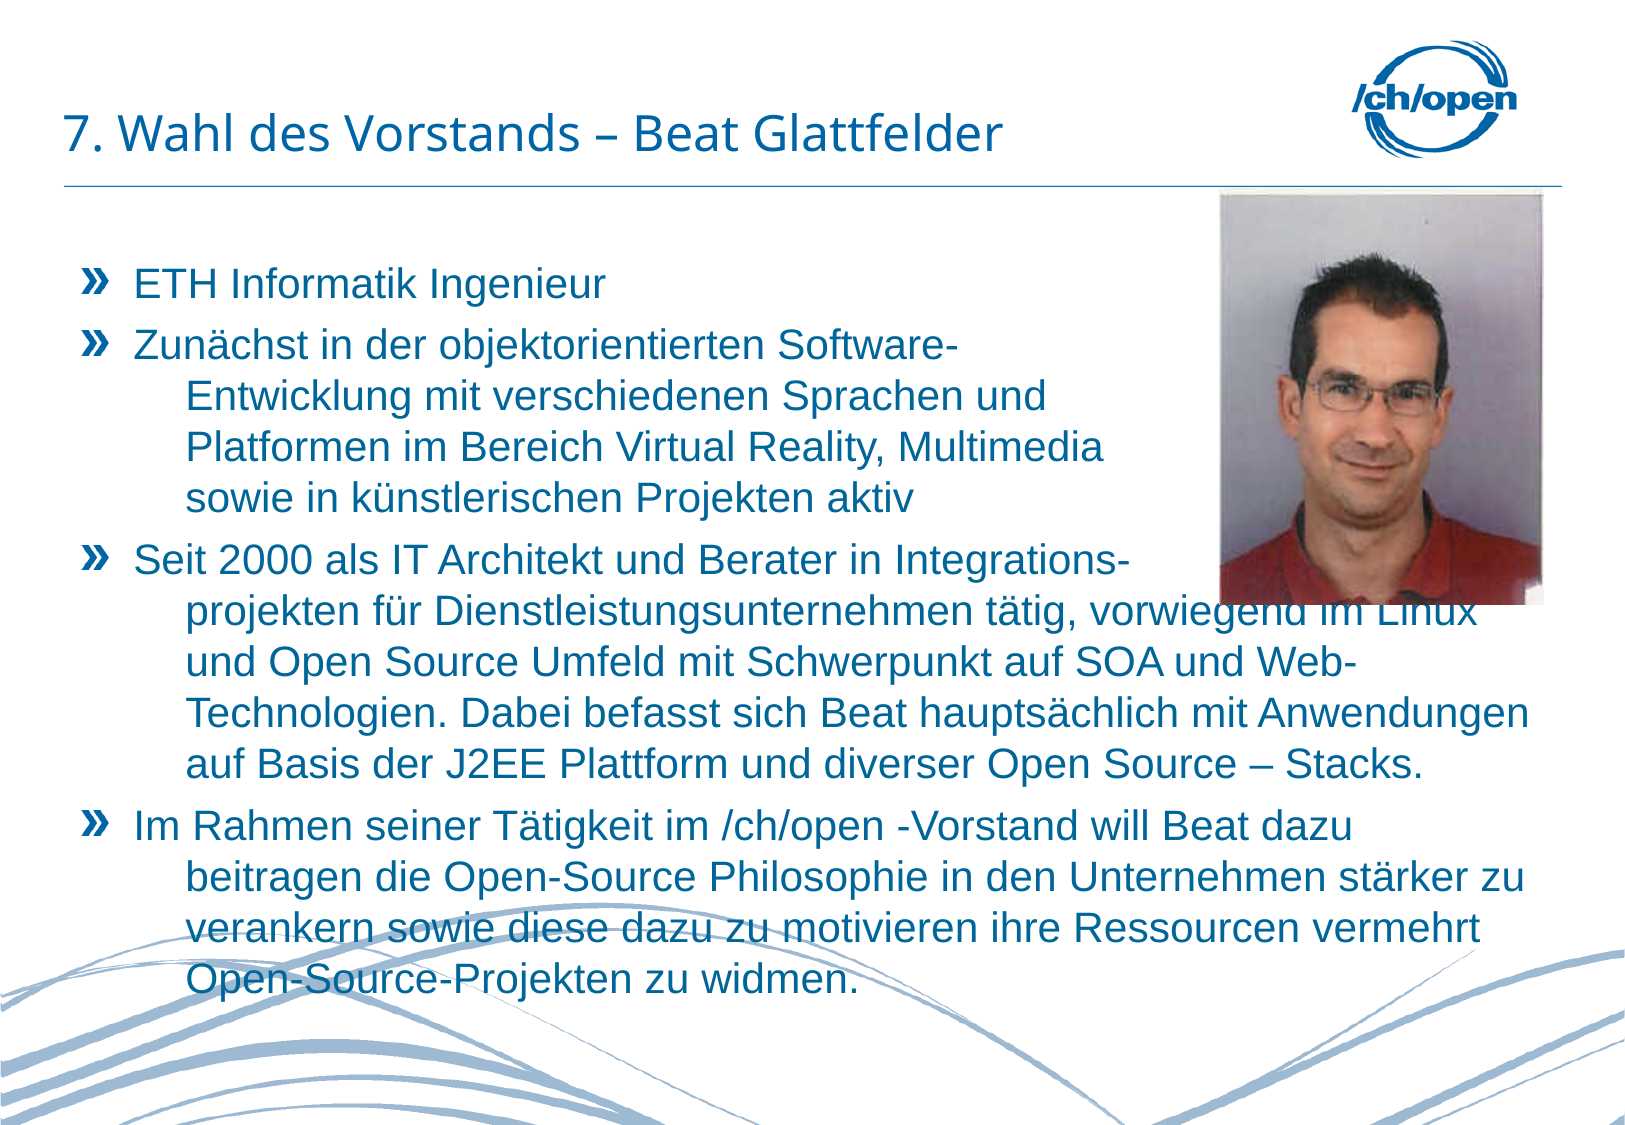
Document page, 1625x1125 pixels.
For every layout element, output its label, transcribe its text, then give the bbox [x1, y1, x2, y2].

list ETH Informatik Ingenieur Zunächst in der objektorientierten Software- Entwicklung mit verschiedenen Sprachen und Platformen im Bereich Virtual Reality, Multimedia sowie in künstlerischen Projekten aktiv Seit 2000 als IT Architekt und Berater in Integrations- projekten für Dienstleistungsunternehmen tätig, vorwiegend im Linux und Open Source Umfeld mit Schwerpunkt auf SOA und Web-Technologien. Dabei befasst sich Beat hauptsächlich mit Anwendungen auf Basis der J2EE Plattform und diverser Open Source – Stacks. Im Rahmen seiner Tätigkeit im /ch/open -Vorstand will Beat dazu beitragen die Open-Source Philosophie in den Unternehmen stärker zu verankern sowie diese dazu zu motivieren ihre Ressourcen vermehrt Open-Source-Projekten zu widmen. [81, 255, 1544, 1056]
title 7. Wahl des Vorstands – Beat Glattfelder [62, 74, 1325, 188]
picture [1219, 187, 1544, 605]
